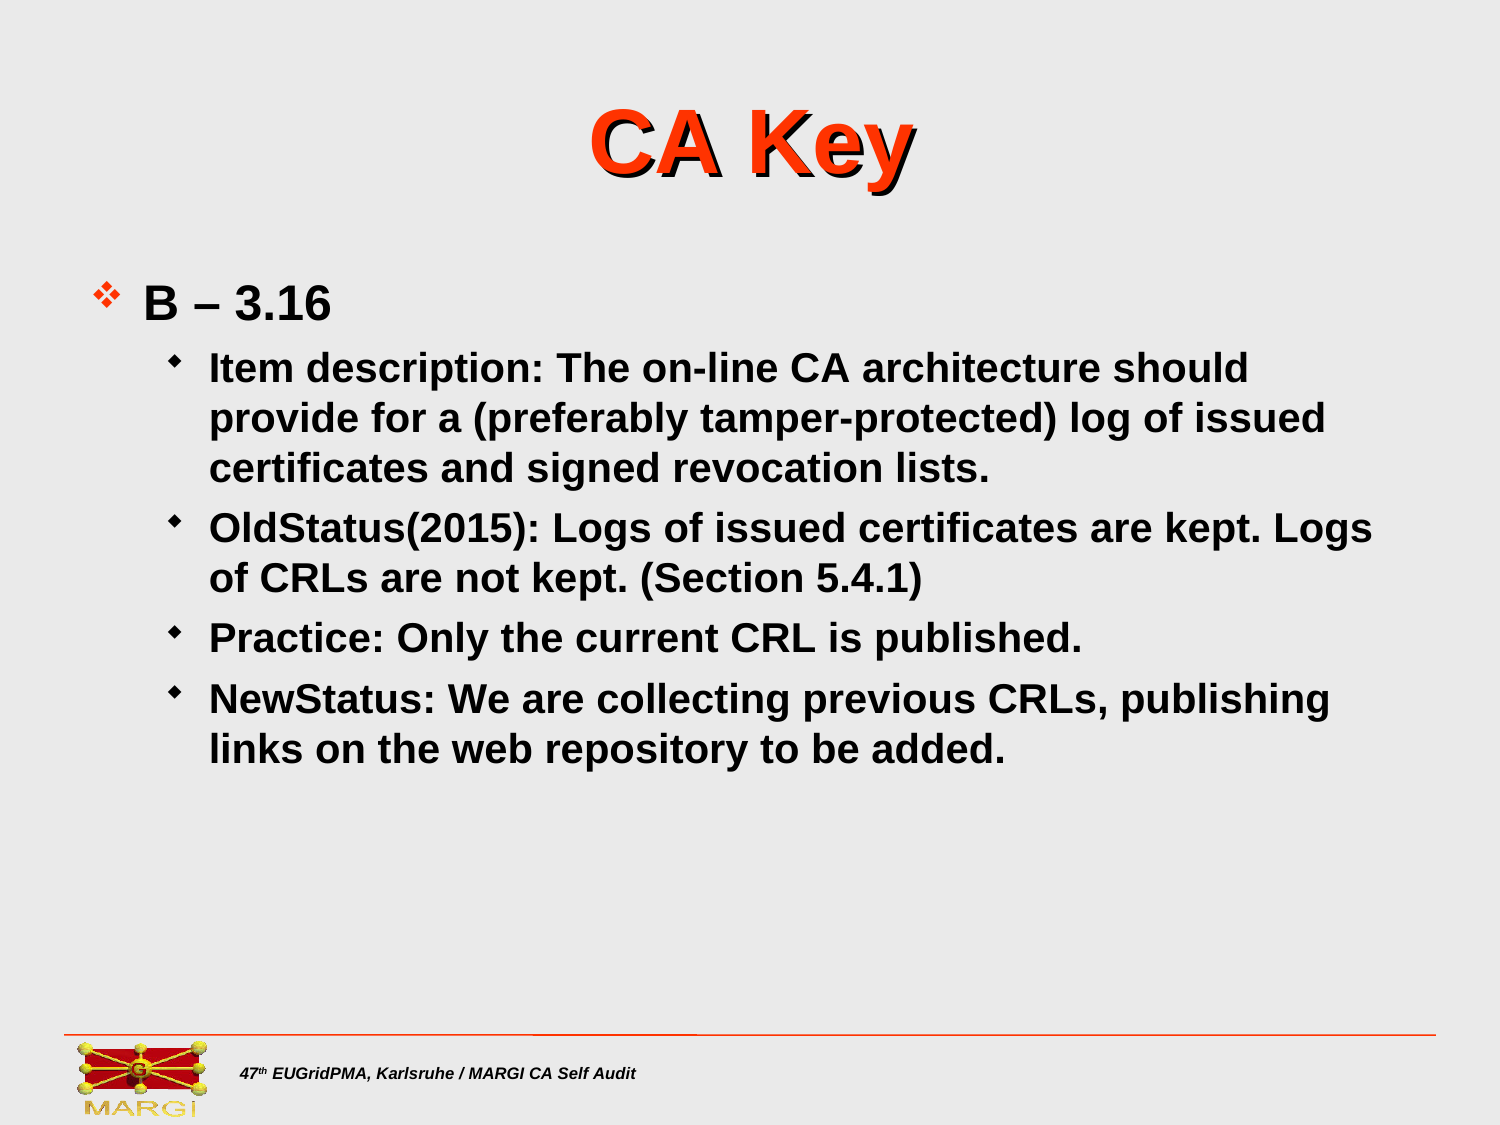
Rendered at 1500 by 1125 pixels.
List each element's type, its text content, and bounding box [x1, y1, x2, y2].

picture [67, 1033, 219, 1123]
text_box CA Key [76, 42, 1427, 231]
text_box B – 3.16 Item description: The on-line CA architecture should provide for a (preferably tamper-protected) log of issued certificates and signed revocation lists. OldStatus(2015): Logs of issued certificates are kept. Logs of CRLs are not kept. (Section 5.4.1) Practice: Only the current CRL is published. NewStatus: We are collecting previous CRLs, publishing links on the web repository to be added. [75, 262, 1426, 1005]
